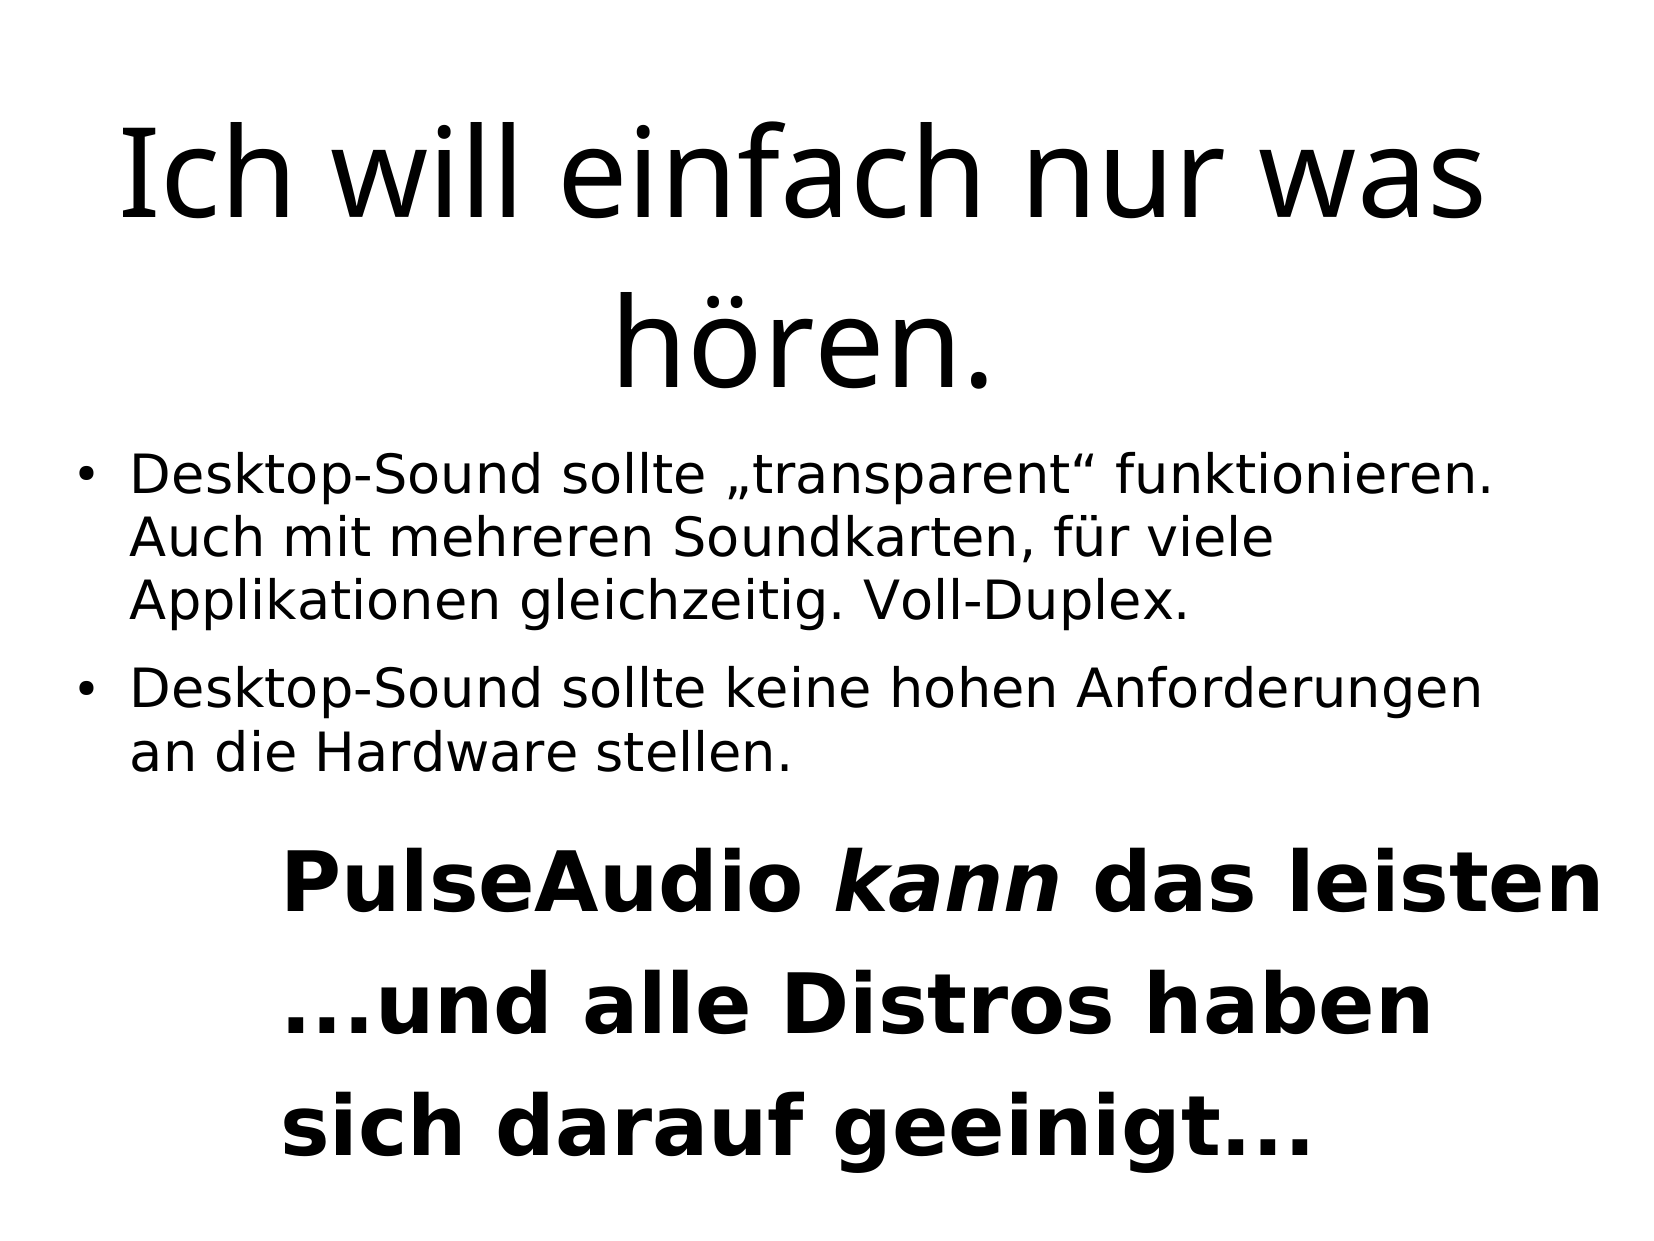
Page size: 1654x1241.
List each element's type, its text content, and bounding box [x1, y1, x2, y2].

text_box PulseAudio kann das leisten ...und alle Distros haben sich darauf geeinigt... [265, 826, 1497, 1171]
title Ich will einfach nur was hören. [59, 101, 1548, 407]
list Desktop-Sound sollte „transparent“ funktionieren. Auch mit mehreren Soundkarten, für viele Applikationen gleichzeitig. Voll-Duplex. Desktop-Sound sollte keine hohen Anforderungen an die Hardware stellen. [59, 442, 1548, 827]
